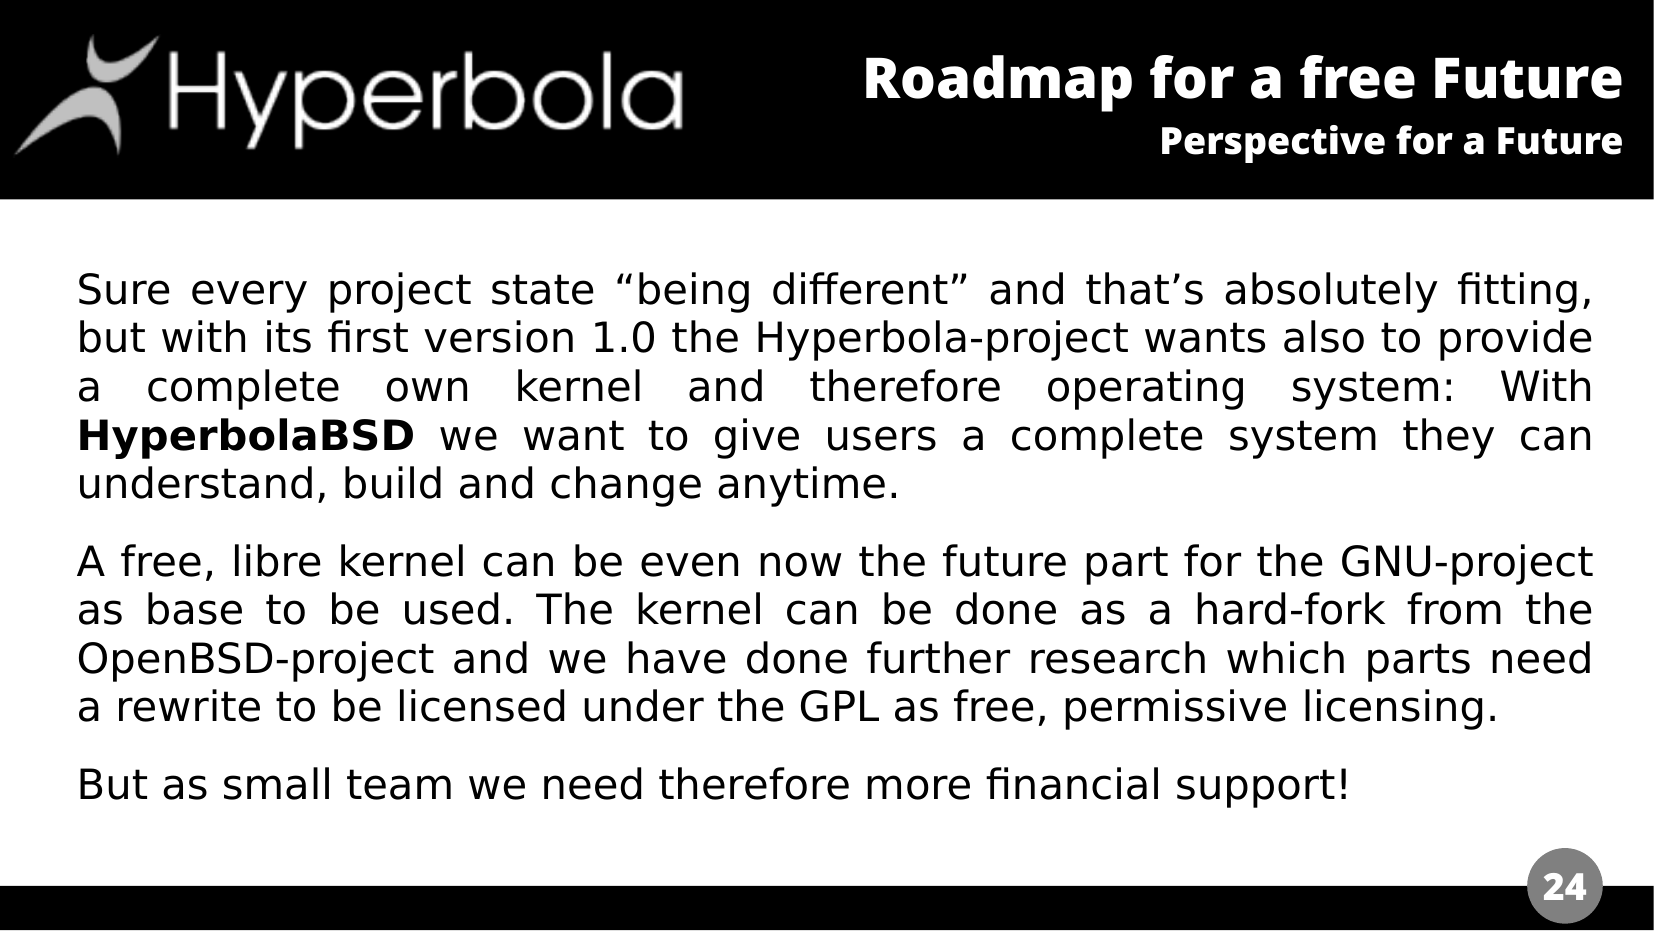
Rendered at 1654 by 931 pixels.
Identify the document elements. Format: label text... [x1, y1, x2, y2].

picture [11, 34, 691, 158]
title Roadmap for a free Future Perspective for a Future [708, 42, 1625, 161]
list Sure every project state “being different” and that’s absolutely fitting, but with its first version 1.0 the Hyperbola-project wants also to provide a complete own kernel and therefore operating system: With HyperbolaBSD we want to give users a complete system they can understand, build and change anytime. A free, libre kernel can be even now the future part for the GNU-project as base to be used. The kernel can be done as a hard-fork from the OpenBSD-project and we have done further research which parts need a rewrite to be licensed under the GPL as free, permissive licensing. But as small team we need therefore more financial support! [59, 265, 1595, 857]
